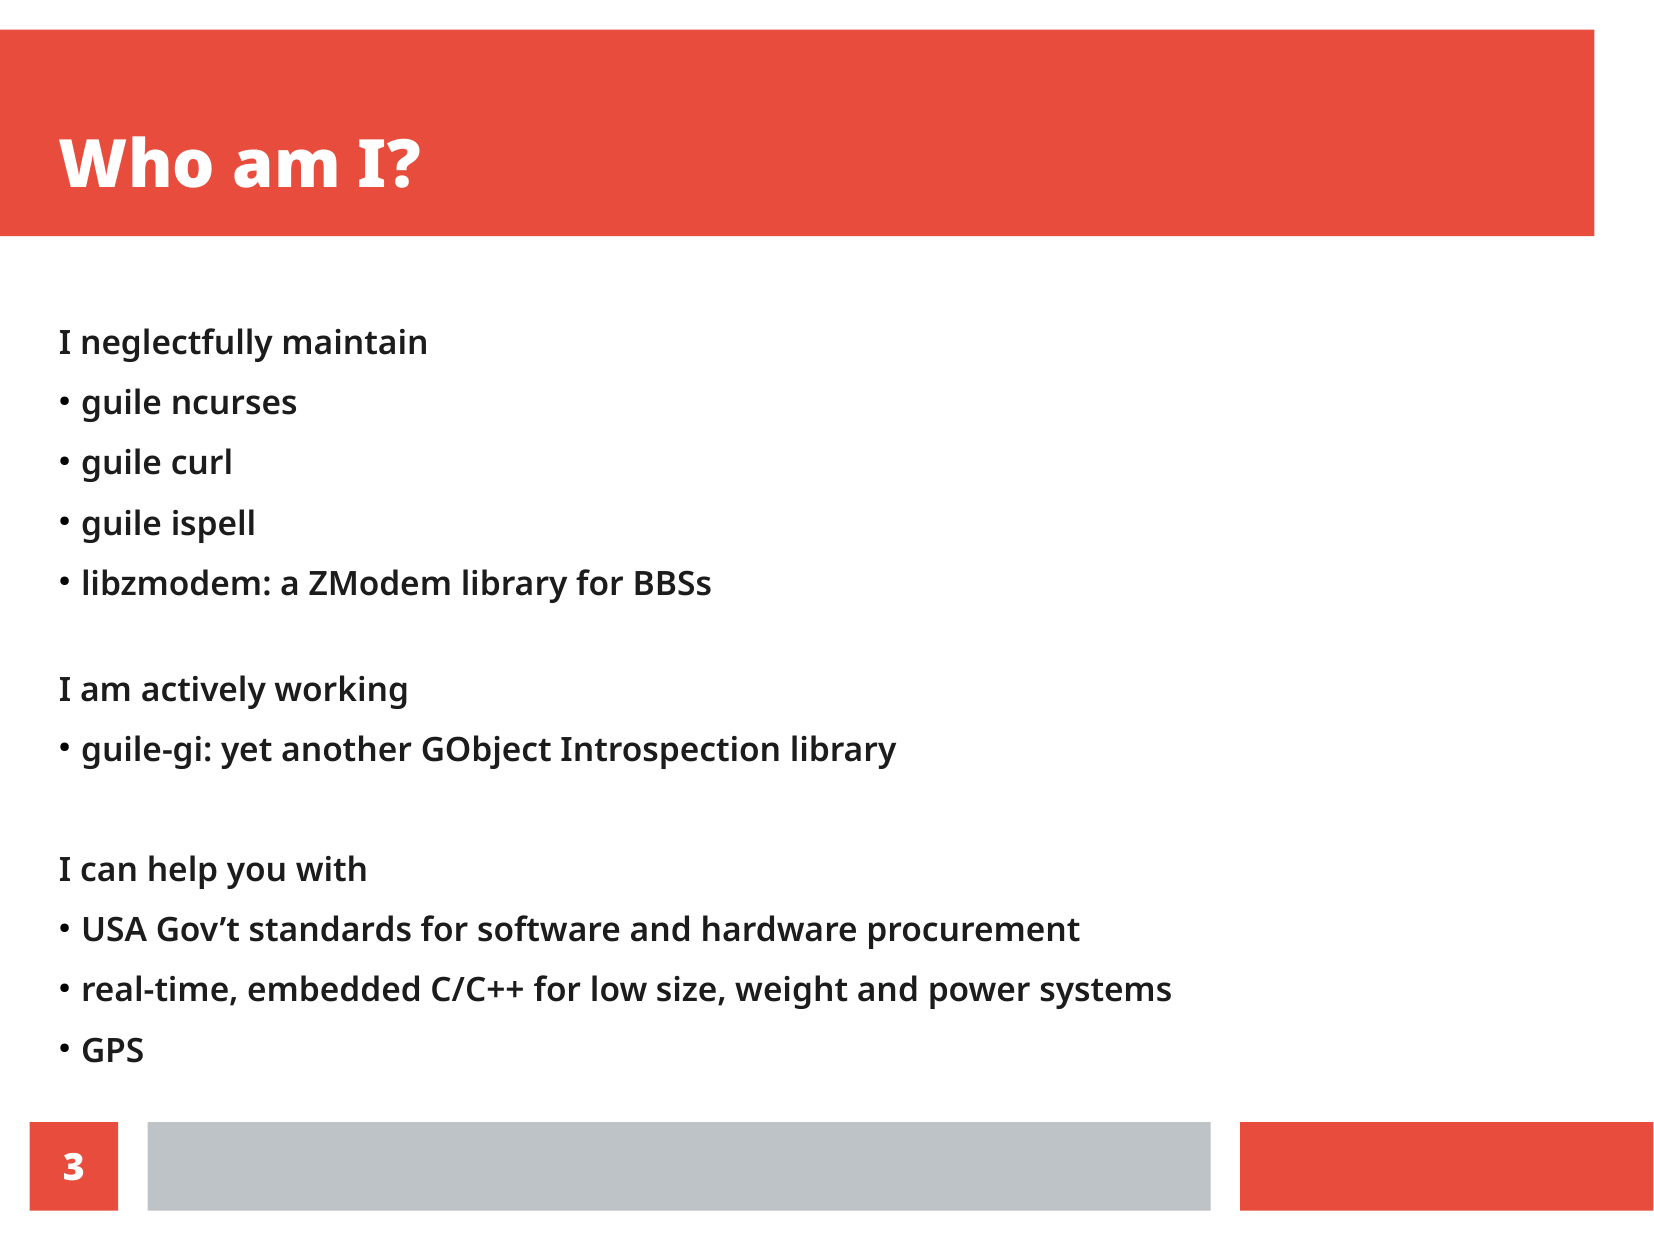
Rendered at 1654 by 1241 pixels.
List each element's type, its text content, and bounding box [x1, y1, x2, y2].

list I neglectfully maintain guile ncurses guile curl guile ispell libzmodem: a ZModem library for BBSs I am actively working guile-gi: yet another GObject Introspection library I can help you with USA Gov’t standards for software and hardware procurement real-time, embedded C/C++ for low size, weight and power systems GPS [59, 318, 1565, 1087]
title Who am I? [59, 59, 1595, 207]
